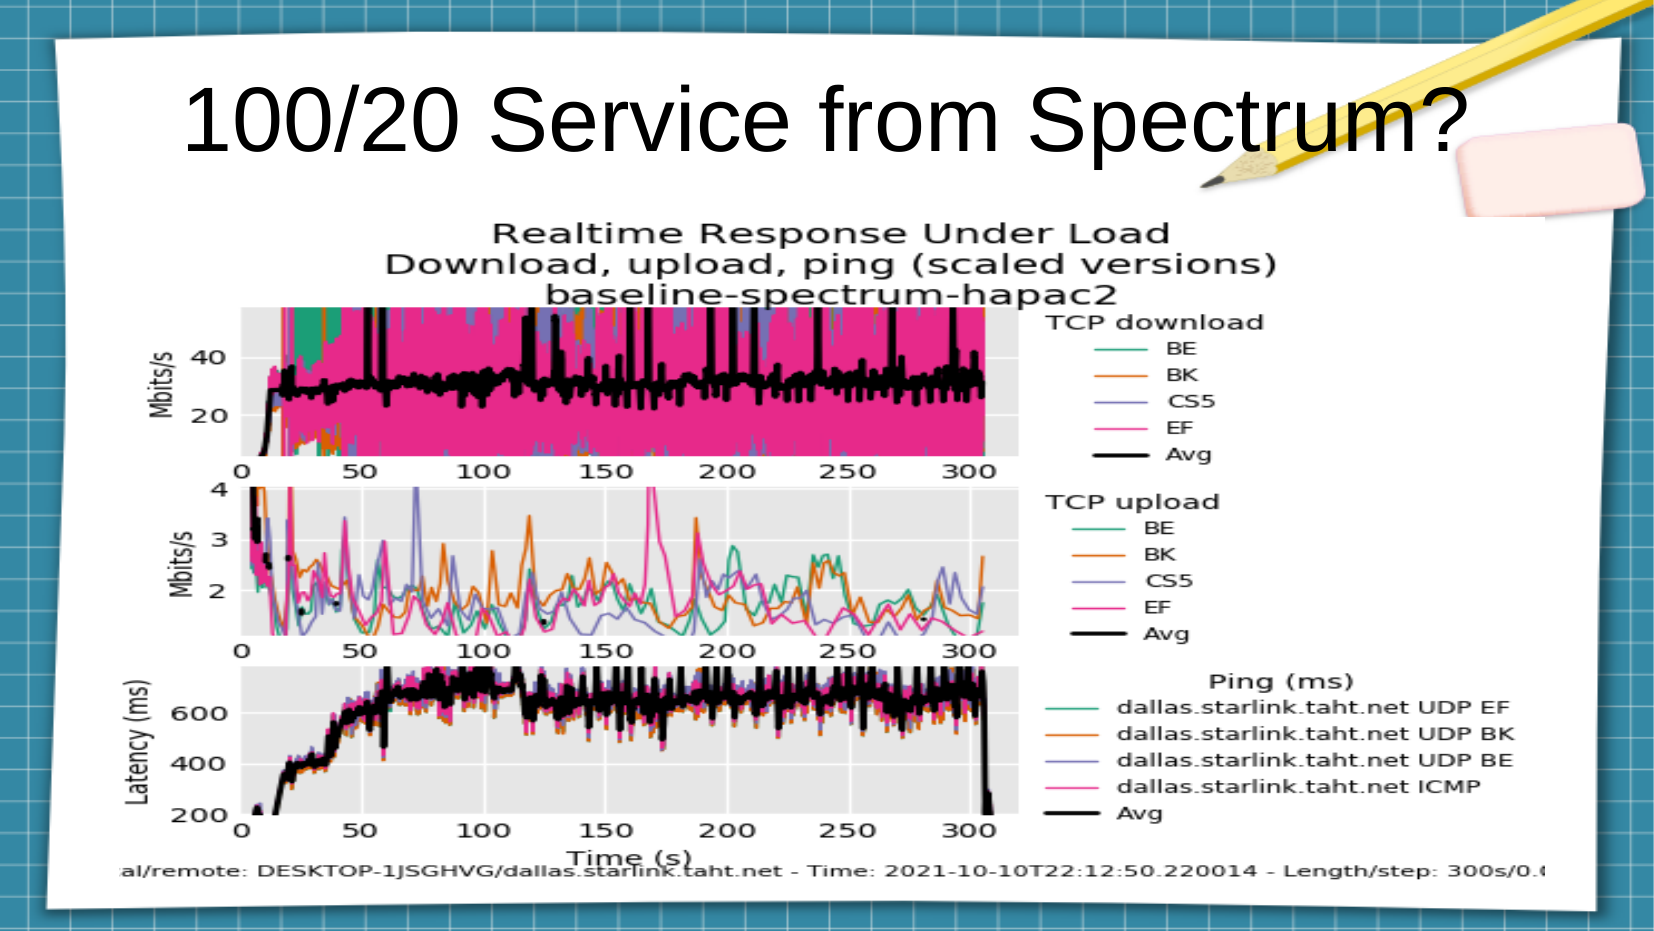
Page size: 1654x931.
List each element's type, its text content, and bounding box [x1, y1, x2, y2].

picture [0, 0, 1654, 931]
text_box 100/20 Service from Spectrum? [82, 37, 1571, 193]
